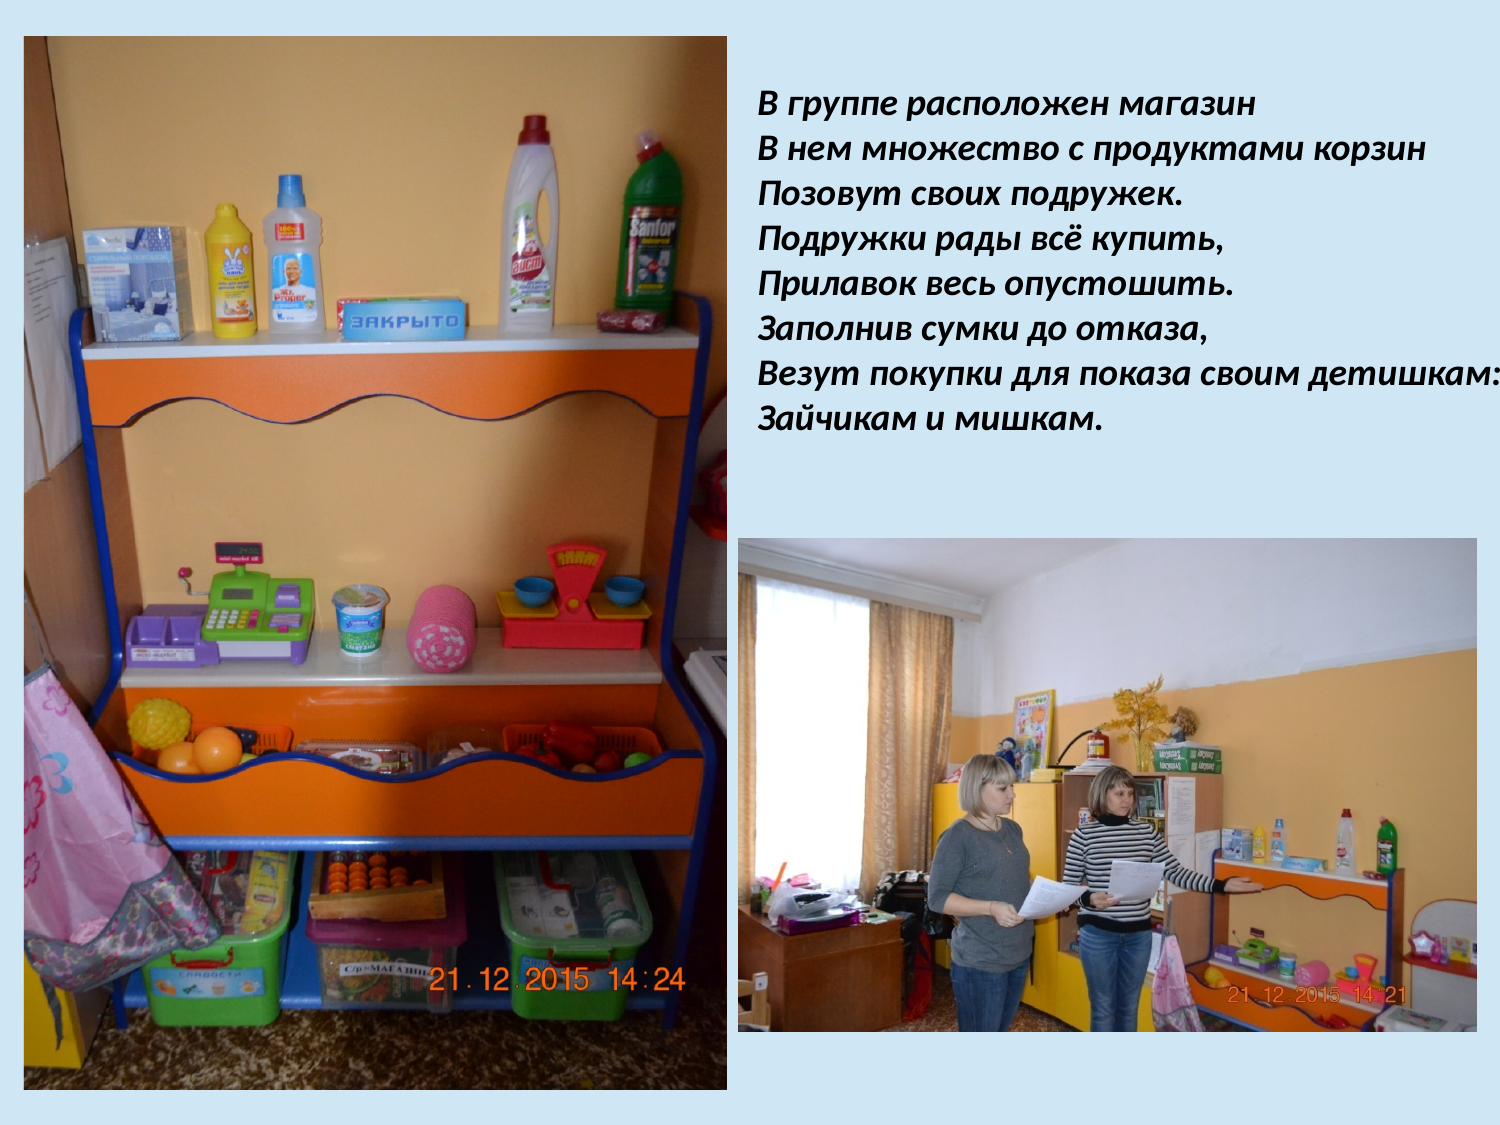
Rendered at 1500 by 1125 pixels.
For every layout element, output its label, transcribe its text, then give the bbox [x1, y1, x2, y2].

picture [738, 538, 1477, 1032]
text_box В группе расположен магазин В нем множество с продуктами корзин Позовут своих подружек. Подружки рады всё купить, Прилавок весь опустошить. Заполнив сумки до отказа, Везут покупки для показа своим детишкам: Зайчикам и мишкам. [742, 70, 1500, 536]
picture [23, 35, 727, 1090]
